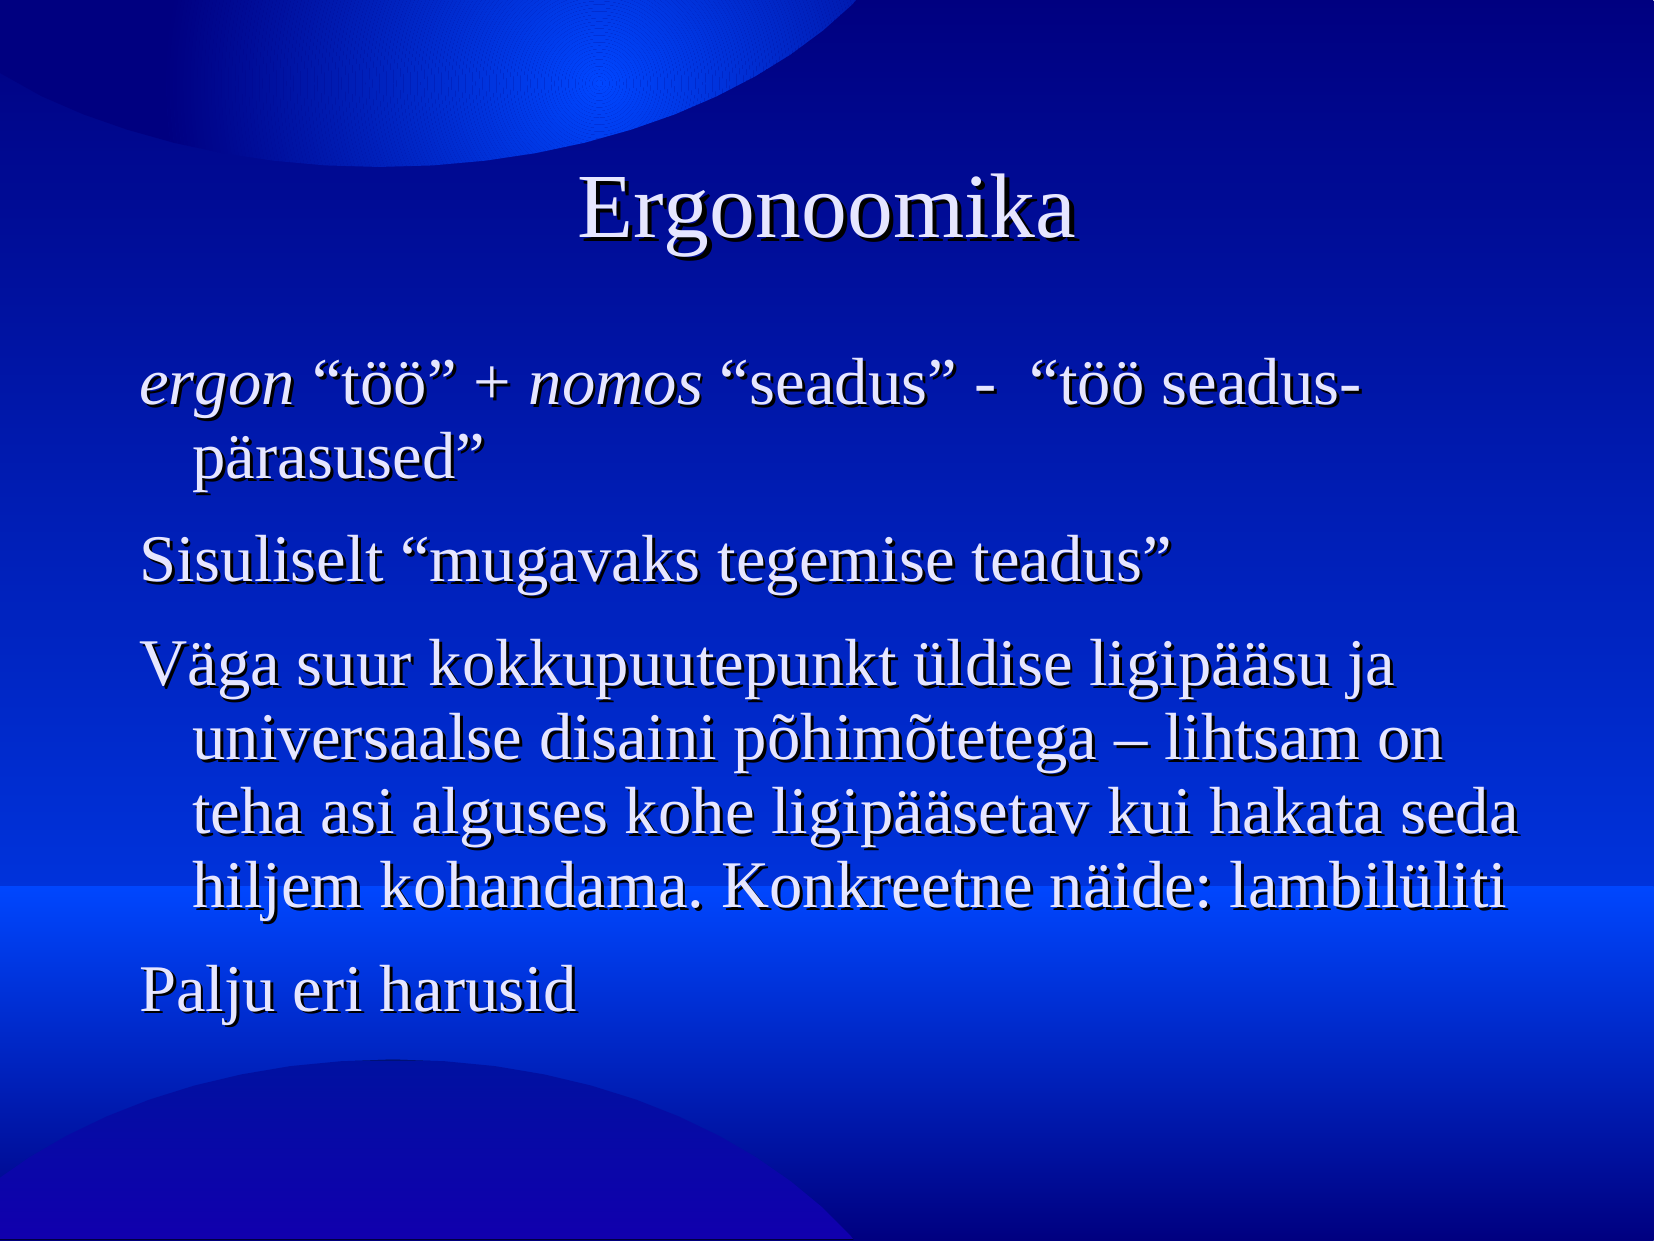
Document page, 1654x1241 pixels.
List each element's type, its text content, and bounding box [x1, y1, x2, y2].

list ergon “töö” + nomos “seadus” - “töö seadus-pärasused” Sisuliselt “mugavaks tegemise teadus” Väga suur kokkupuutepunkt üldise ligipääsu ja universaalse disaini põhimõtetega – lihtsam on teha asi alguses kohe ligipääsetav kui hakata seda hiljem kohandama. Konkreetne näide: lambilüliti Palju eri harusid [121, 344, 1534, 1127]
title Ergonoomika [121, 102, 1534, 311]
